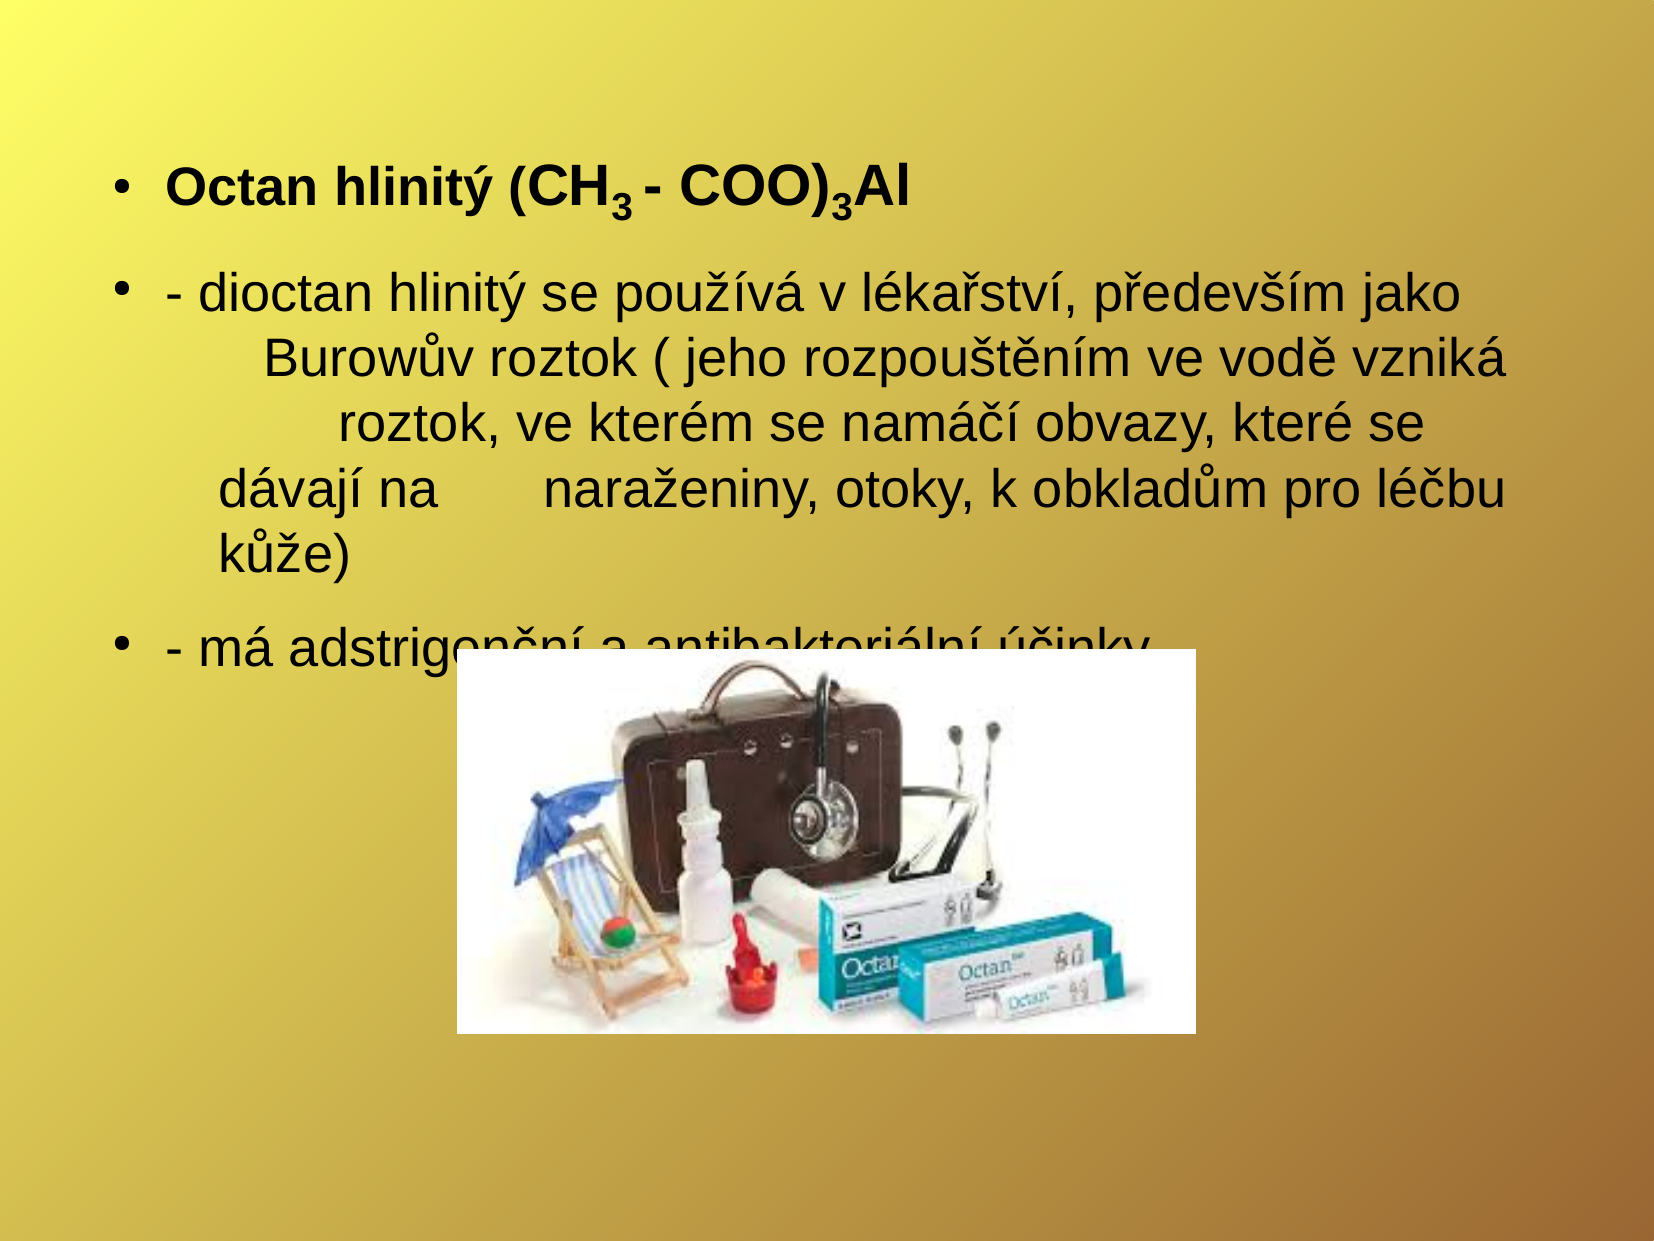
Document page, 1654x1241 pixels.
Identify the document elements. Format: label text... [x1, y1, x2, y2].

picture [457, 649, 1196, 1034]
list Octan hlinitý (CH3 - COO)3Al - dioctan hlinitý se používá v lékařství, především jako Burowův roztok ( jeho rozpouštěním ve vodě vzniká roztok, ve kterém se namáčí obvazy, které se dávají na naraženiny, otoky, k obkladům pro léčbu kůže) - má adstrigenční a antibakteriální účinky [76, 147, 1565, 967]
